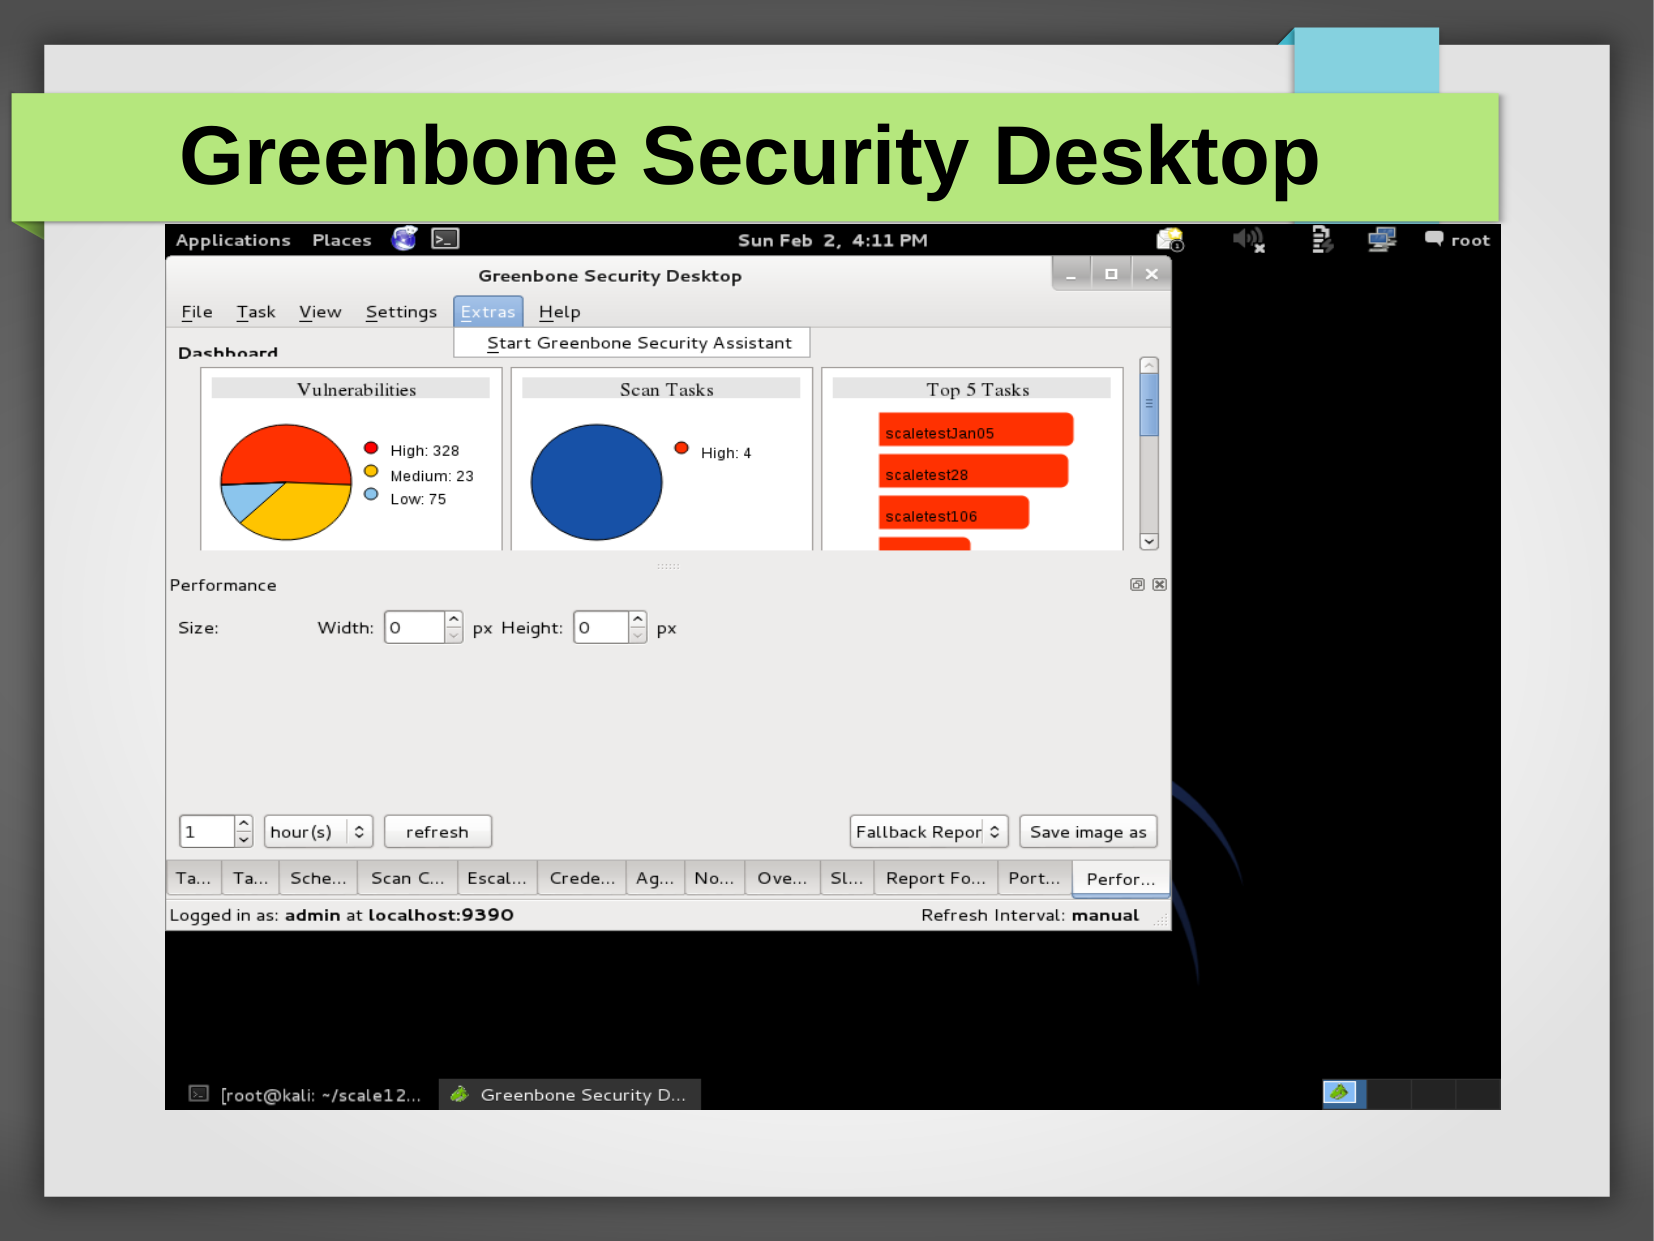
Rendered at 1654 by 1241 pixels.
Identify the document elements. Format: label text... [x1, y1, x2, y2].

text_box Greenbone Security Desktop [165, 102, 1337, 211]
picture [0, 0, 1654, 1241]
